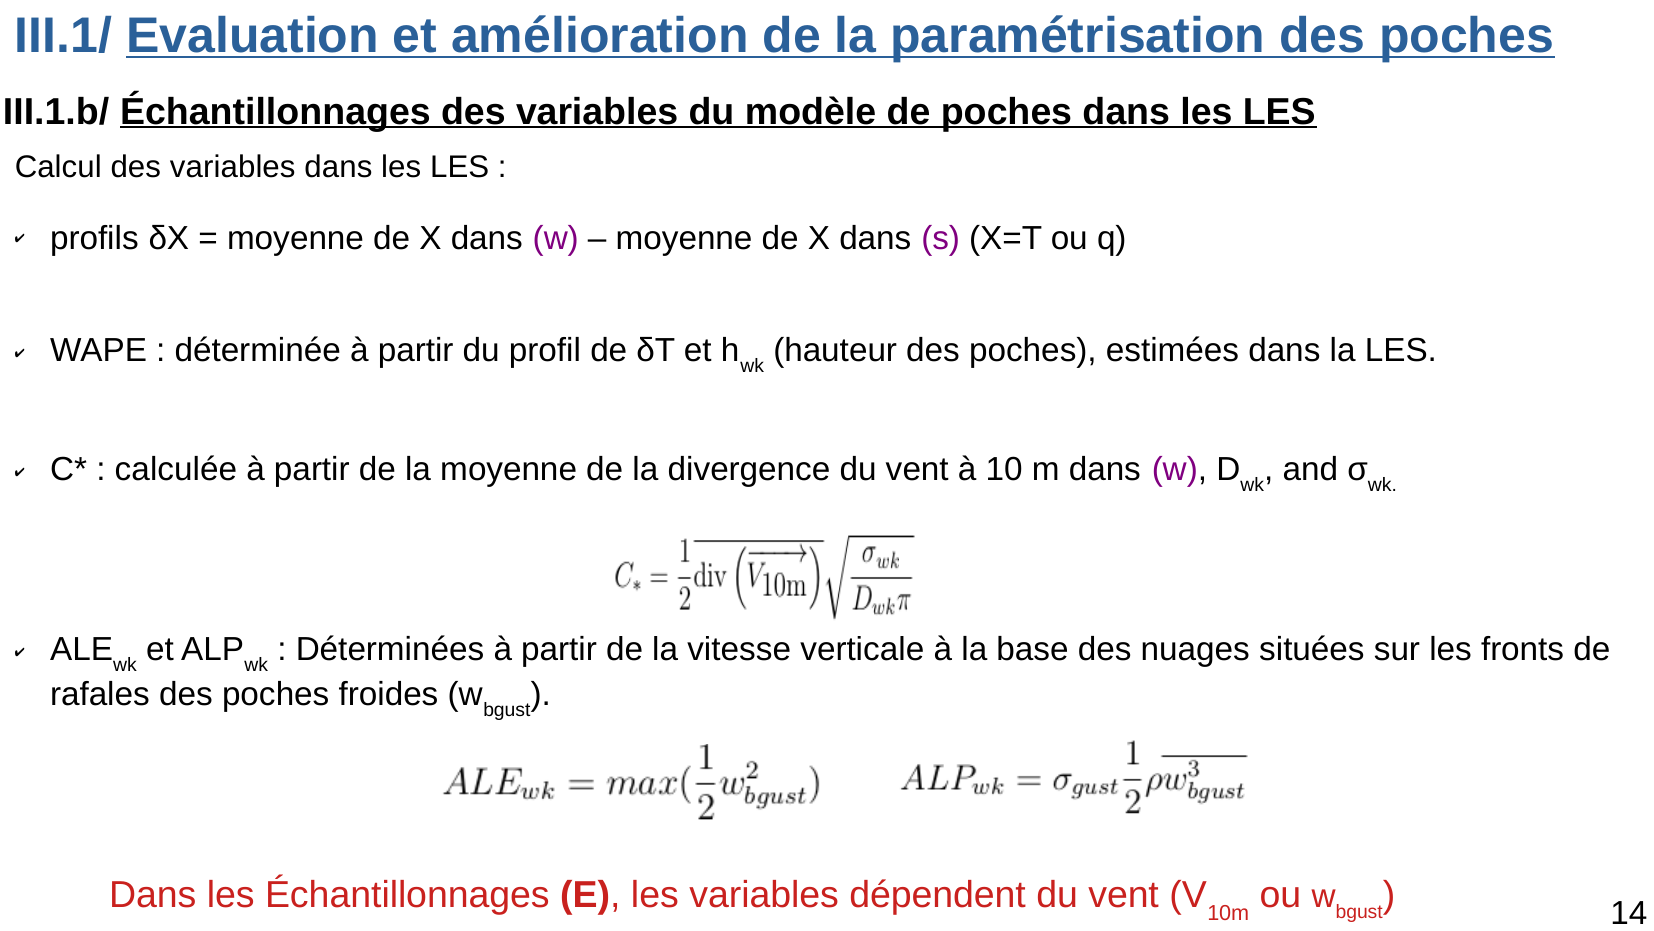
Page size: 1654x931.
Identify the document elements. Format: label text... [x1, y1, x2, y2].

text_box 14 [1595, 887, 1654, 931]
text_box profils δX = moyenne de X dans (w) – moyenne de X dans (s) (X=T ou q) WAPE : déterminée à partir du profil de δT et hwk (hauteur des poches), estimées dans la LES. C* : calculée à partir de la moyenne de la divergence du vent à 10 m dans (w), Dwk, and σwk. ALEwk et ALPwk : Déterminées à partir de la vitesse verticale à la base des nuages situées sur les fronts de rafales des poches froides (wbgust). [0, 212, 1642, 931]
text_box III.1.b/ Échantillonnages des variables du modèle de poches dans les LES [0, 82, 1642, 154]
text_box III.1/ Evaluation et amélioration de la paramétrisation des poches [0, 0, 1654, 83]
text_box Dans les Échantillonnages (E), les variables dépendent du vent (V10m ou wbgust) [94, 866, 1583, 931]
picture [897, 732, 1264, 840]
picture [433, 744, 827, 829]
text_box Calcul des variables dans les LES : [0, 154, 1595, 214]
picture [602, 519, 934, 636]
